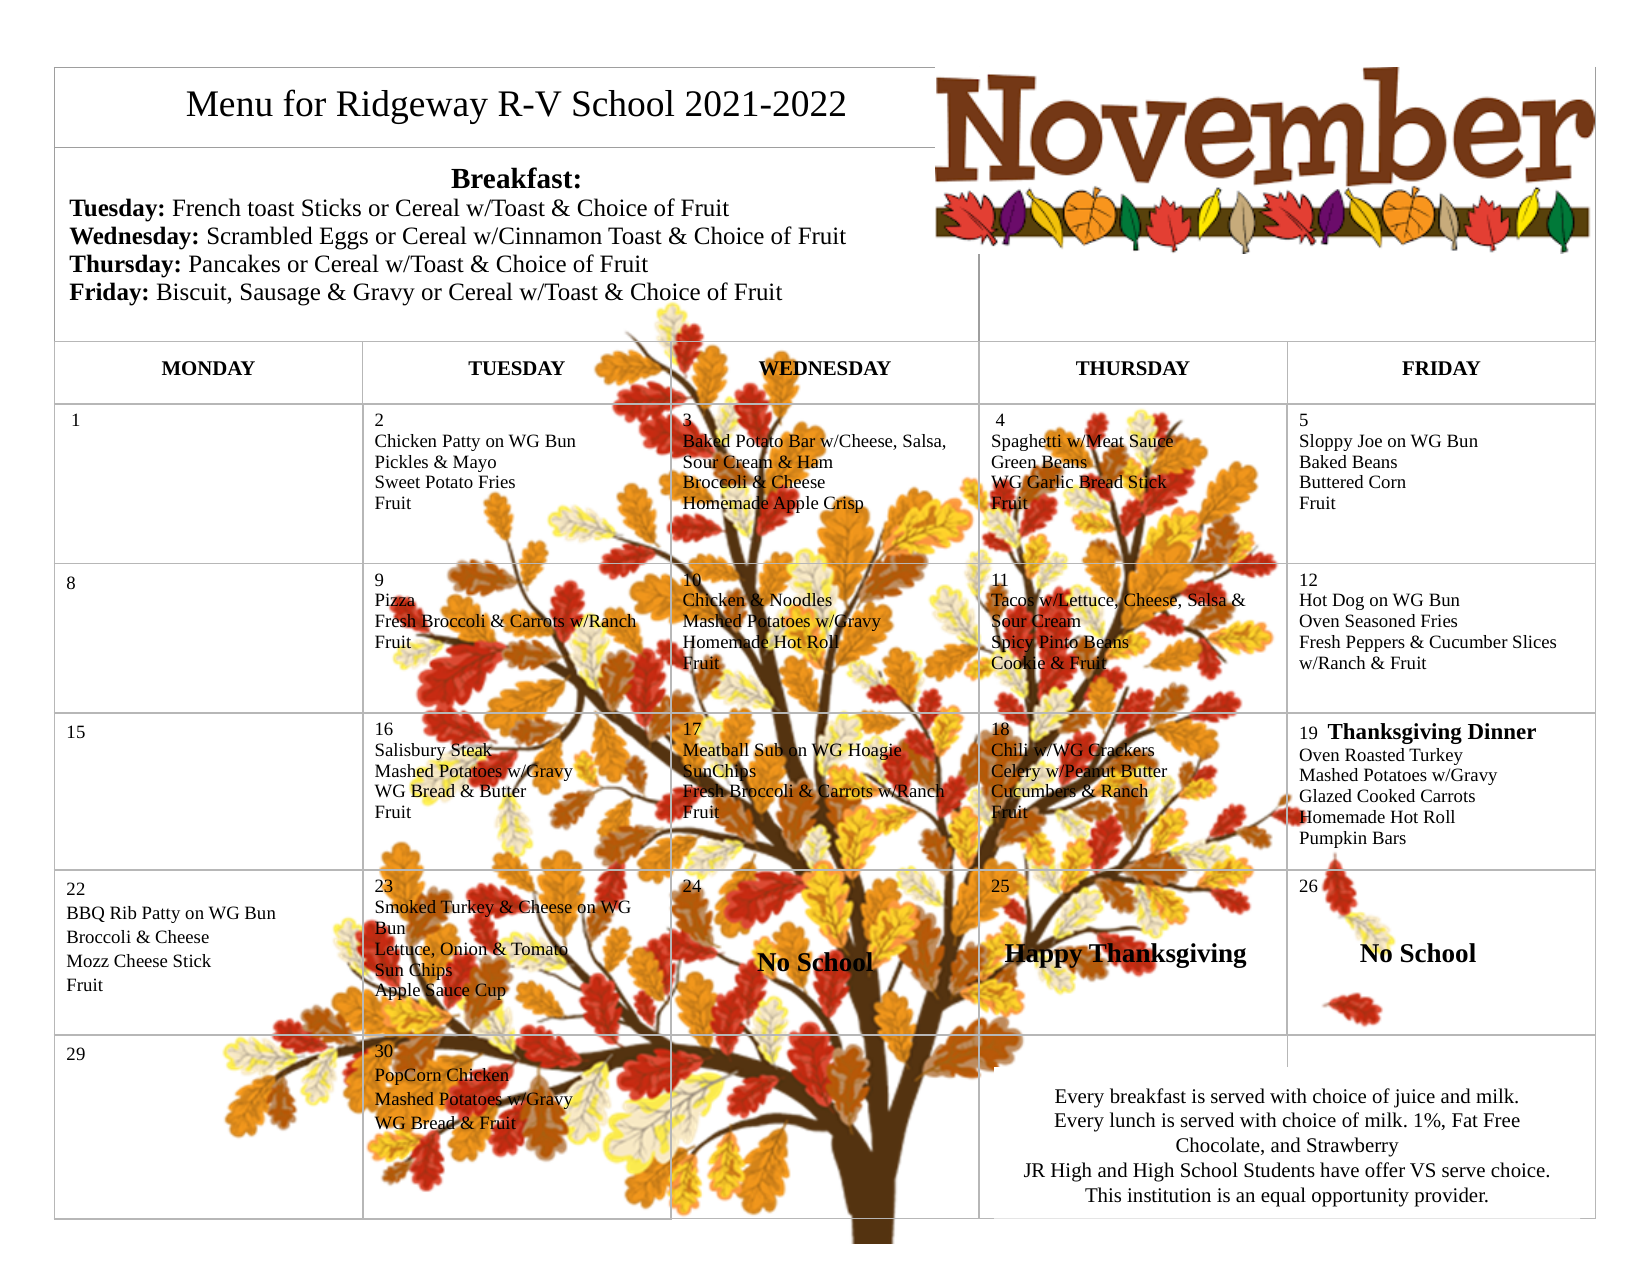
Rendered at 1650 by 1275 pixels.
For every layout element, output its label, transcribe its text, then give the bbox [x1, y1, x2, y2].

table_cell 24 No School [672, 871, 978, 1034]
table_cell 16 Salisbury Steak Mashed Potatoes w/Gravy WG Bread & Butter Fruit [364, 714, 670, 869]
table_cell [980, 1036, 1287, 1218]
table_cell 12 Hot Dog on WG Bun Oven Seasoned Fries Fresh Peppers & Cucumber Slices w/Ranch & Fruit [1288, 564, 1595, 712]
text_box Every breakfast is served with choice of juice and milk. Every lunch is served with choice of milk. 1%, Fat Free Chocolate, and Strawberry JR High and High School Students have offer VS serve choice. This institution is an equal opportunity provider. [994, 1067, 1581, 1219]
table_cell 30 PopCorn Chicken Mashed Potatoes w/Gravy WG Bread & Fruit [364, 1036, 670, 1218]
table_cell 17 Meatball Sub on WG Hoagie SunChips Fresh Broccoli & Carrots w/Ranch Fruit [672, 714, 978, 869]
table_cell 4 Spaghetti w/Meat Sauce Green Beans WG Garlic Bread Stick Fruit [980, 405, 1286, 563]
table_cell 2 Chicken Patty on WG Bun Pickles & Mayo Sweet Potato Fries Fruit [364, 405, 670, 563]
table_cell 19 Thanksgiving Dinner Oven Roasted Turkey Mashed Potatoes w/Gravy Glazed Cooked Carrots Homemade Hot Roll Pumpkin Bars [1288, 714, 1595, 869]
table_cell 1 [55, 405, 362, 563]
table_cell MONDAY [55, 342, 362, 403]
table_cell 8 [55, 564, 362, 712]
table_cell 23 Smoked Turkey & Cheese on WG Bun Lettuce, Onion & Tomato Sun Chips Apple Sauce Cup [364, 871, 670, 1034]
table_cell 25 Happy Thanksgiving [980, 871, 1286, 1034]
table_cell 5 Sloppy Joe on WG Bun Baked Beans Buttered Corn Fruit [1288, 405, 1595, 563]
table_cell 11 Tacos w/Lettuce, Cheese, Salsa & Sour Cream Spicy Pinto Beans Cookie & Fruit [980, 564, 1286, 712]
table_cell 22 BBQ Rib Patty on WG Bun Broccoli & Cheese Mozz Cheese Stick Fruit [55, 871, 362, 1034]
table_cell [1288, 1036, 1595, 1218]
table_cell 3 Baked Potato Bar w/Cheese, Salsa, Sour Cream & Ham Broccoli & Cheese Homemade Apple Crisp [672, 405, 978, 563]
picture [935, 67, 1595, 254]
table_cell 18 Chili w/WG Crackers Celery w/Peanut Butter Cucumbers & Ranch Fruit [980, 714, 1286, 869]
table_cell THURSDAY [980, 342, 1287, 403]
table_cell 15 [55, 714, 362, 869]
table_cell 29 [55, 1036, 362, 1218]
table_cell 26 No School [1288, 871, 1595, 1034]
table_cell 9 Pizza Fresh Broccoli & Carrots w/Ranch Fruit [364, 564, 670, 712]
table_header Menu for Ridgeway R-V School 2021-2022 [55, 68, 935, 147]
table_header [980, 254, 1595, 341]
table_cell 10 Chicken & Noodles Mashed Potatoes w/Gravy Homemade Hot Roll Fruit [672, 564, 978, 712]
table_cell FRIDAY [1288, 342, 1595, 403]
table_cell [672, 1036, 978, 1218]
picture [171, 1219, 1477, 1244]
table_cell TUESDAY [363, 342, 670, 403]
table_cell WEDNESDAY [672, 342, 978, 403]
table_cell Breakfast: Tuesday: French toast Sticks or Cereal w/Toast & Choice of Fruit Wednesday: Scrambled Eggs or Cereal w/Cinnamon Toast & Choice of Fruit Thursday: Pancakes or Cereal w/Toast & Choice of Fruit Friday: Biscuit, Sausage & Gravy or Cereal w/Toast & Choice of Fruit [55, 148, 978, 341]
